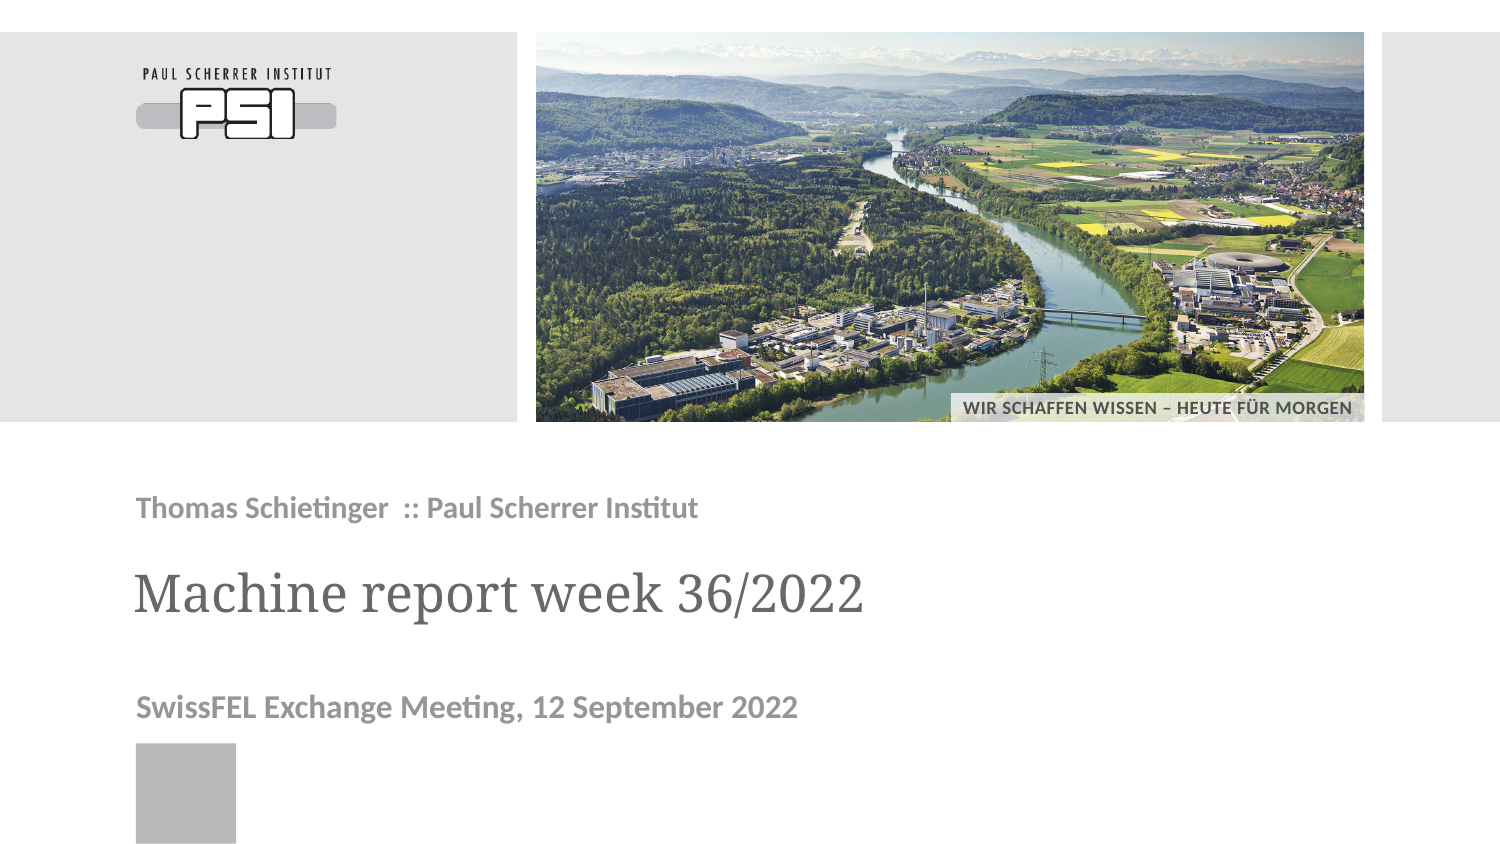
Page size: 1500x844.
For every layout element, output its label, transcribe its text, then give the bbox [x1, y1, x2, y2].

picture [539, 32, 1365, 422]
title Machine report week 36/2022 [133, 560, 1441, 648]
list SwissFEL Exchange Meeting, 12 September 2022 [135, 680, 1441, 729]
subtitle Thomas Schietinger :: Paul Scherrer Institut [135, 483, 1441, 529]
